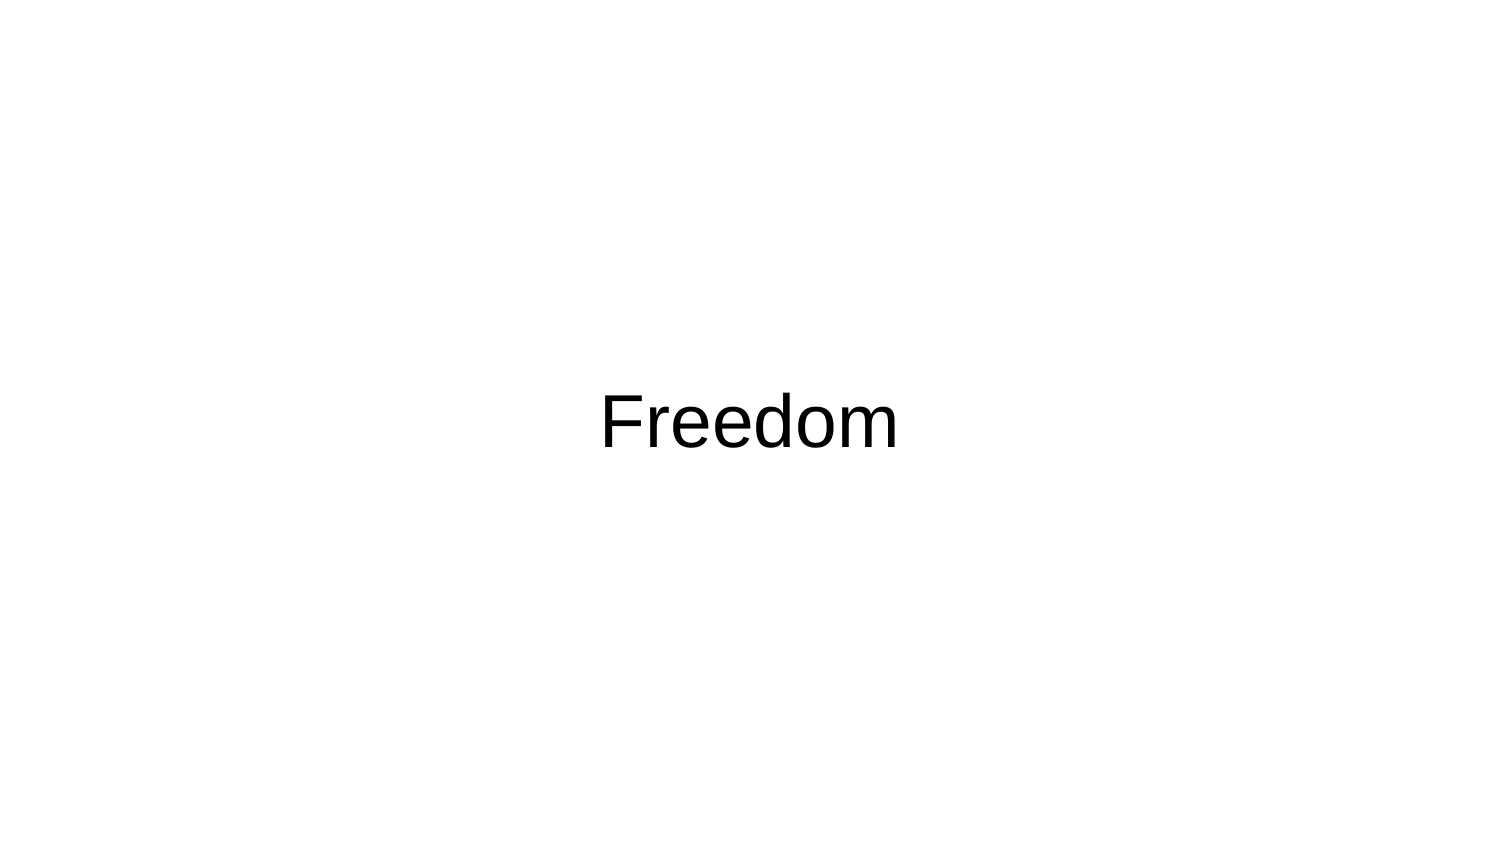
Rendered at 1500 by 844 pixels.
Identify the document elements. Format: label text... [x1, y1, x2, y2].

title Freedom [51, 352, 1449, 491]
